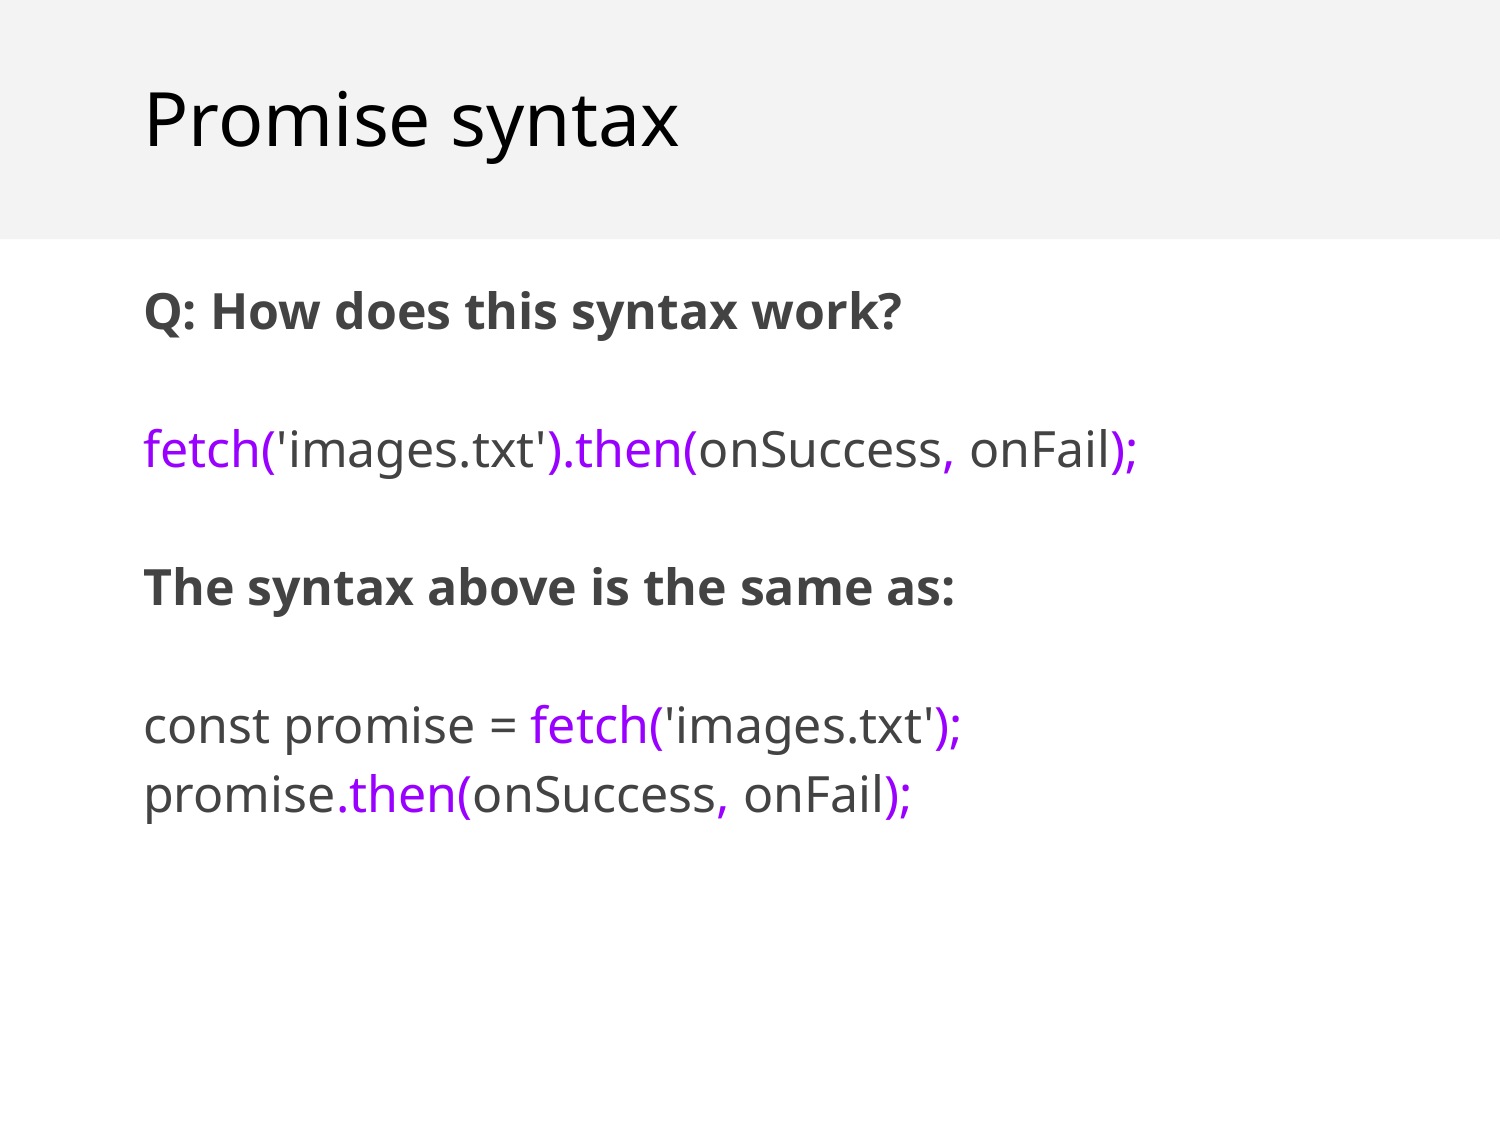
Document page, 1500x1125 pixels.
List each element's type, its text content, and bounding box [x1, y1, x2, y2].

title Promise syntax [128, 56, 1372, 183]
list Q: How does this syntax work? fetch('images.txt').then(onSuccess, onFail); The syntax above is the same as: const promise = fetch('images.txt'); promise.then(onSuccess, onFail); [128, 255, 1372, 1004]
